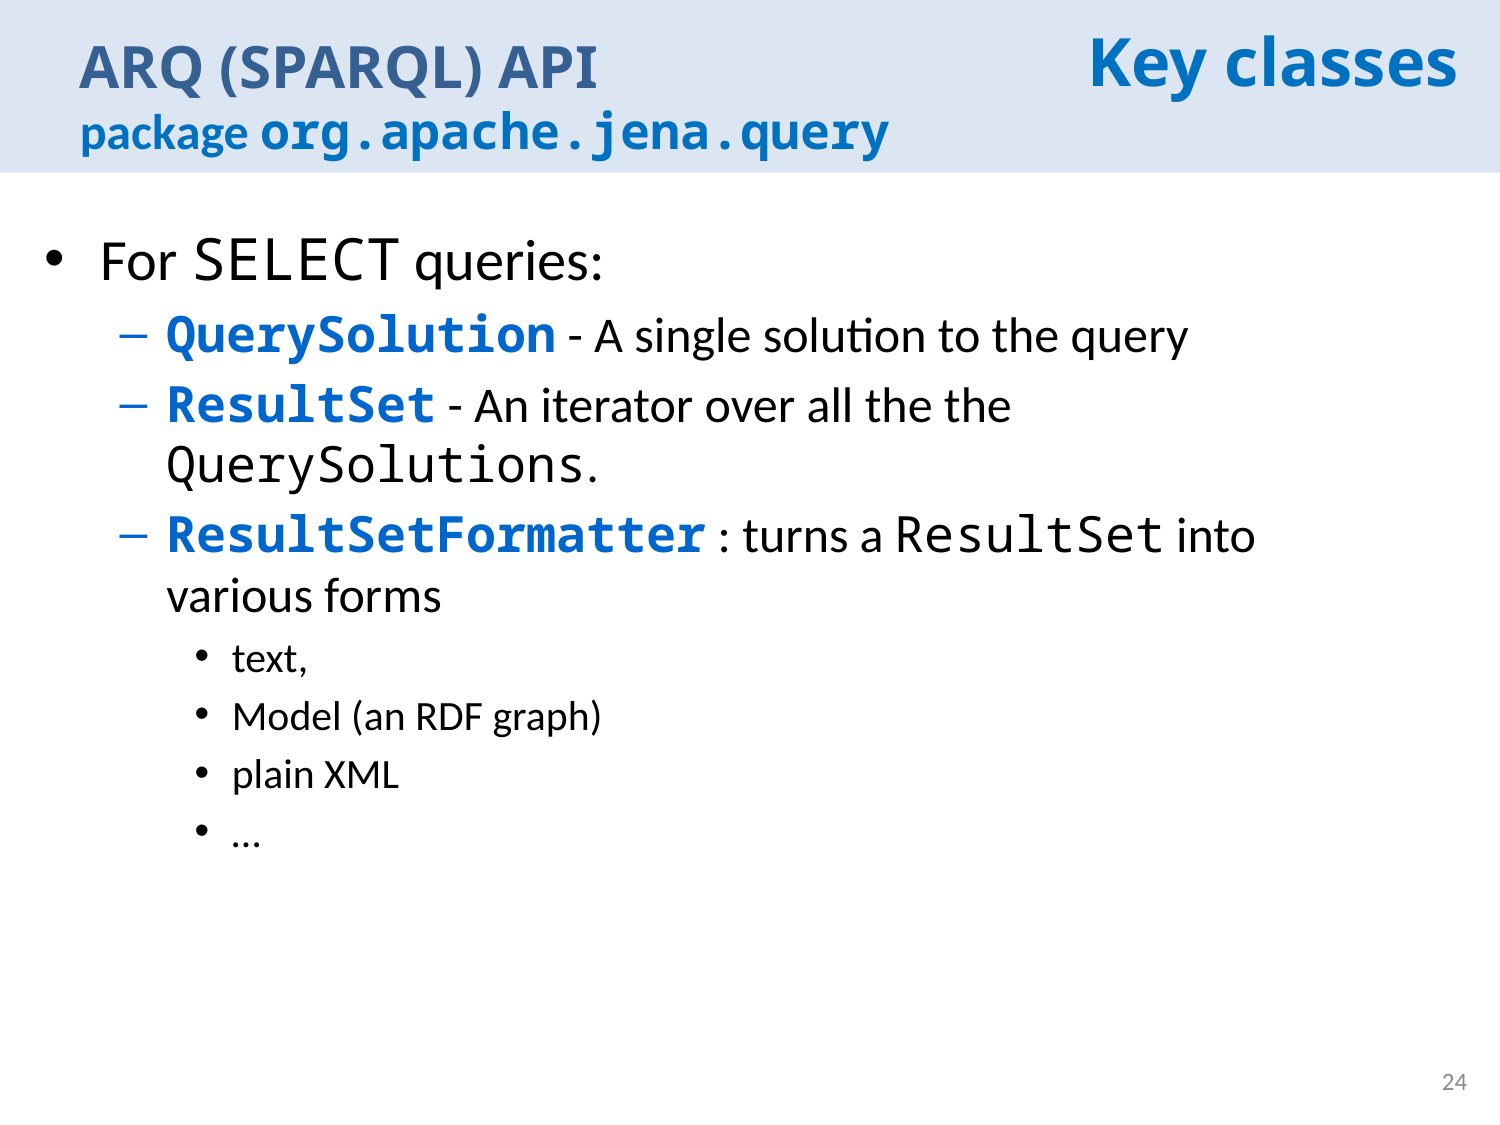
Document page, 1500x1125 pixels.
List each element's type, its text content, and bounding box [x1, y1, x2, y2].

text_box [0, 0, 1500, 173]
text_box ARQ (SPARQL) API package org.apache.jena.query [64, 42, 1415, 147]
list For SELECT queries: QuerySolution - A single solution to the query ResultSet - An iterator over all the the QuerySolutions. ResultSetFormatter : turns a ResultSet into various forms text, Model (an RDF graph) plain XML … [29, 214, 1425, 1035]
title Key classes [123, 7, 1474, 112]
slide_number <numéro> [1074, 1058, 1483, 1103]
